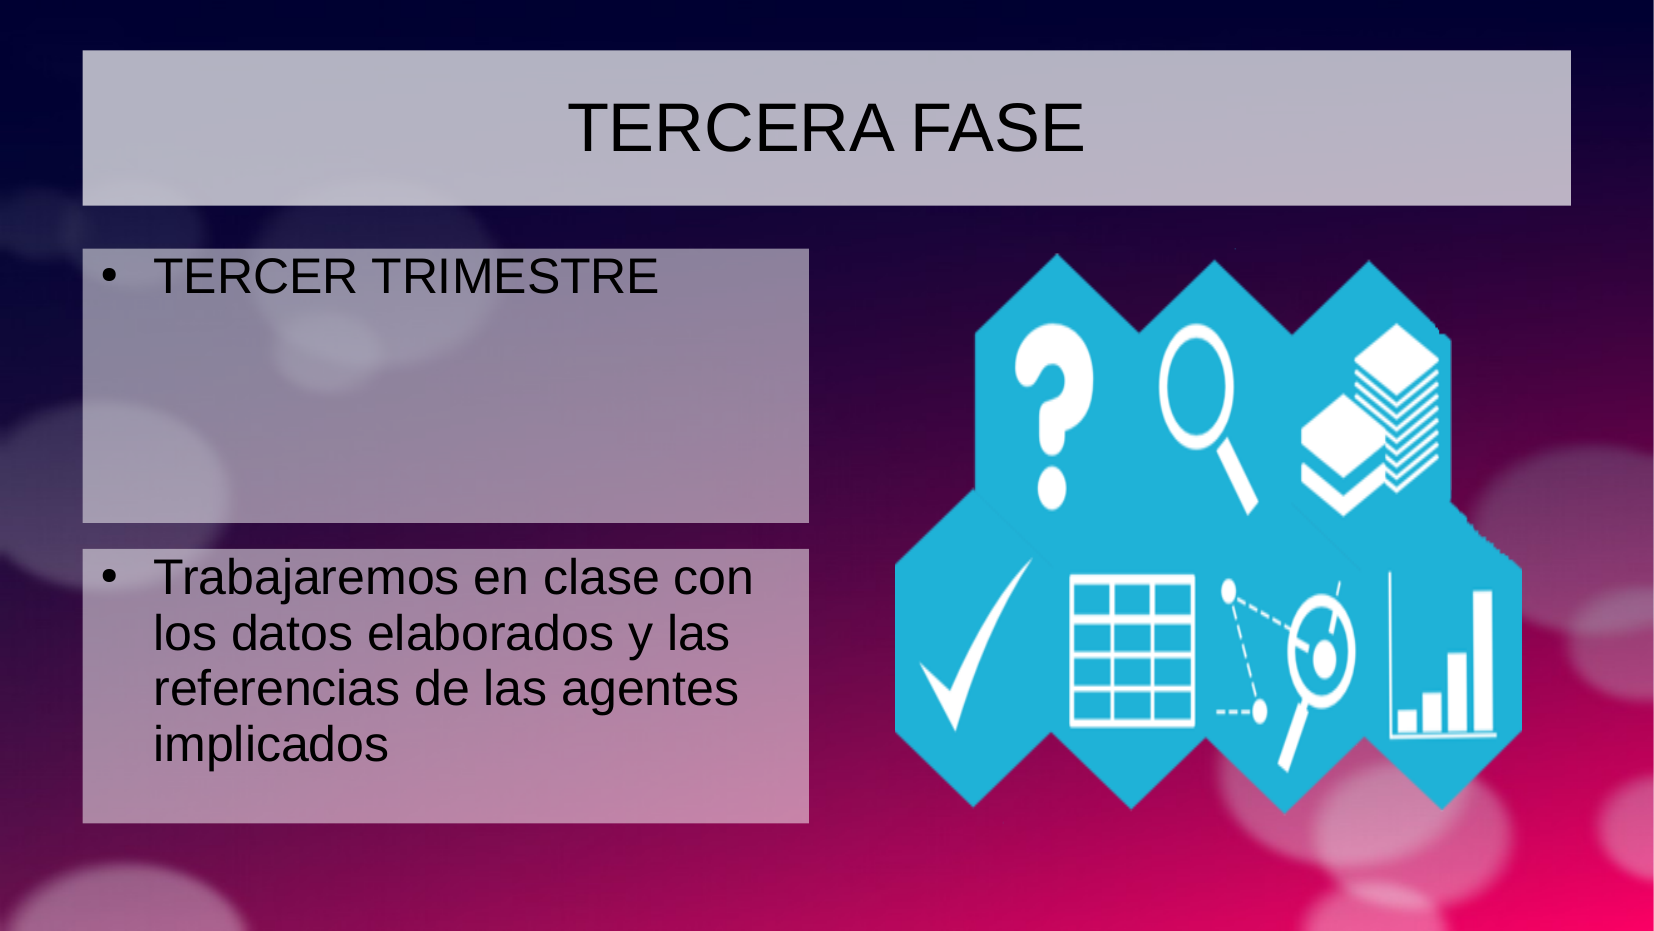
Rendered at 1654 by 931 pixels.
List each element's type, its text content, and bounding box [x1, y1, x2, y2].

picture [0, 0, 1654, 931]
title TERCERA FASE [82, 50, 1571, 206]
list Trabajaremos en clase con los datos elaborados y las referencias de las agentes implicados [82, 548, 809, 824]
list TERCER TRIMESTRE [82, 248, 809, 523]
